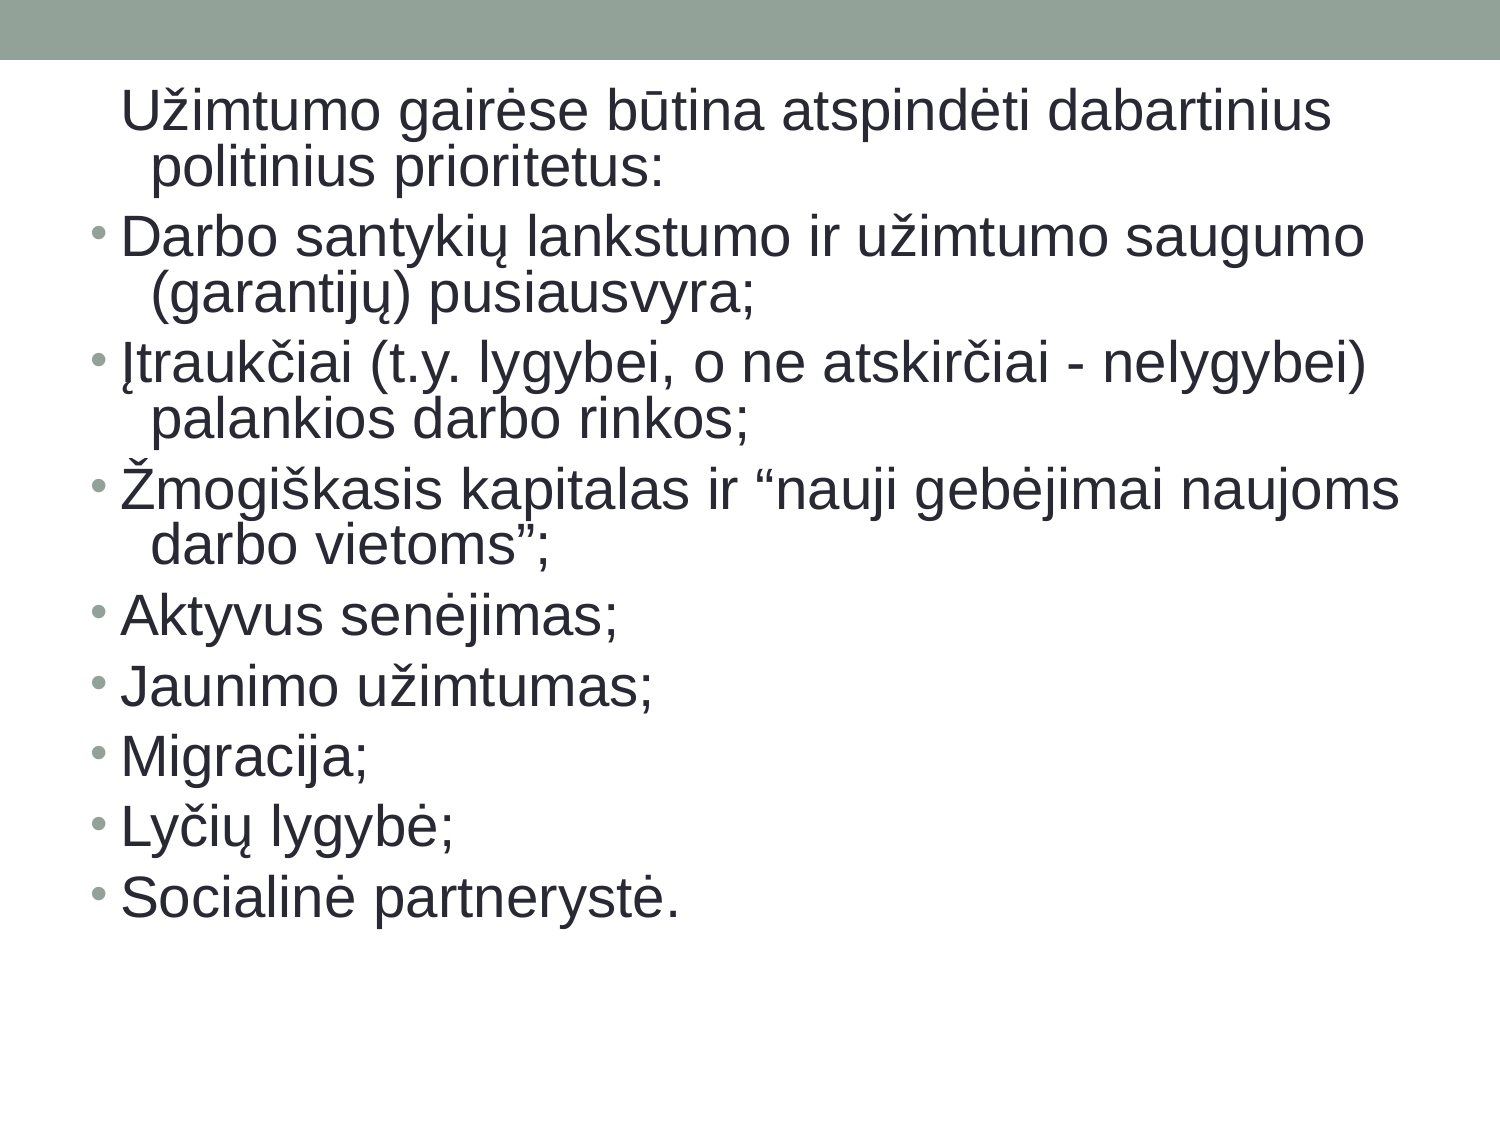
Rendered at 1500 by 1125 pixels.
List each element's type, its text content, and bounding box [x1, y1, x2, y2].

list Užimtumo gairėse būtina atspindėti dabartinius politinius prioritetus: Darbo santykių lankstumo ir užimtumo saugumo (garantijų) pusiausvyra; Įtraukčiai (t.y. lygybei, o ne atskirčiai - nelygybei) palankios darbo rinkos; Žmogiškasis kapitalas ir “nauji gebėjimai naujoms darbo vietoms”; Aktyvus senėjimas; Jaunimo užimtumas; Migracija; Lyčių lygybė; Socialinė partnerystė. [75, 78, 1426, 1005]
